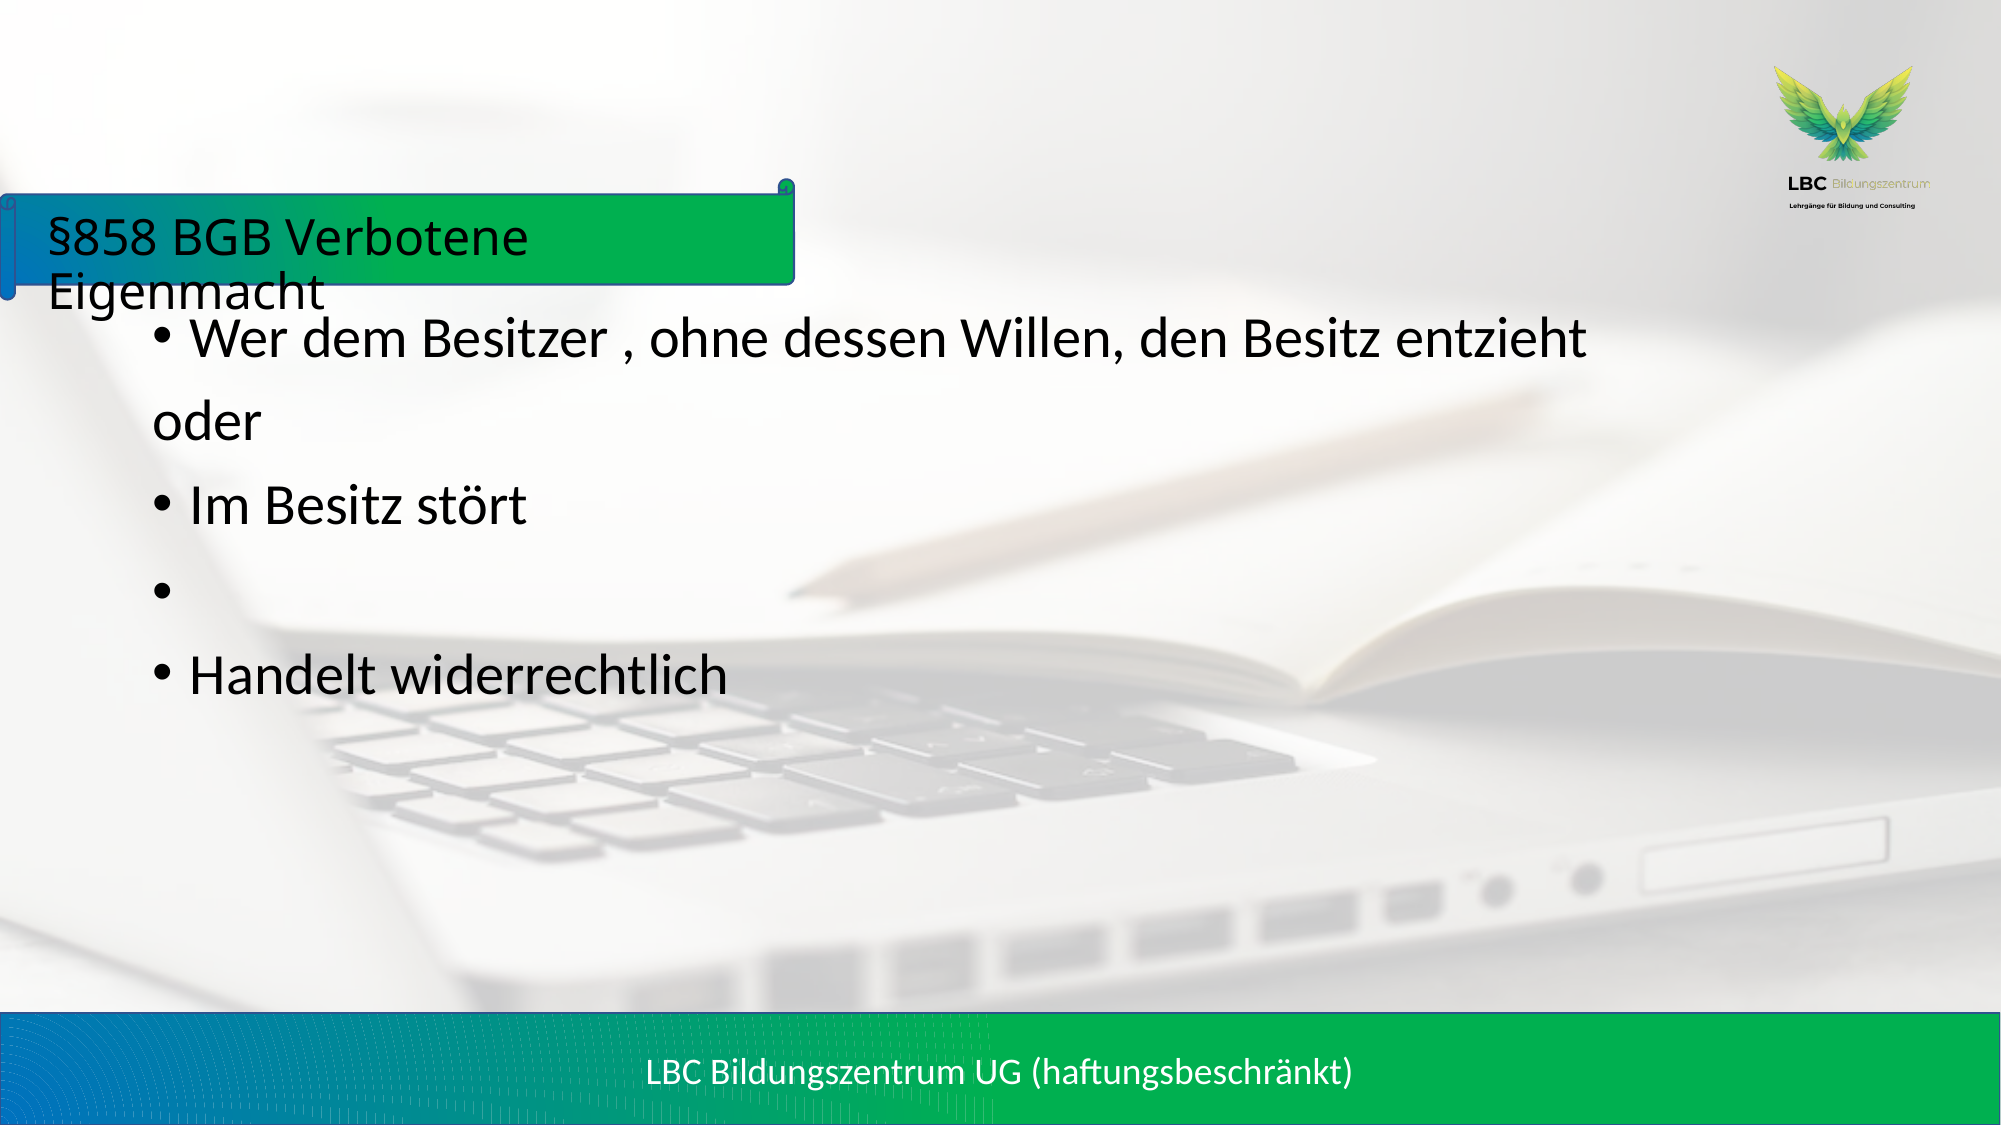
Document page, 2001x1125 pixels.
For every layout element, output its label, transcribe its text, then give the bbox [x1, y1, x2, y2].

title §858 BGB Verbotene Eigenmacht [32, 204, 753, 286]
list Wer dem Besitzer , ohne dessen Willen, den Besitz entzieht oder Im Besitz stört Handelt widerrechtlich [137, 299, 1863, 1014]
